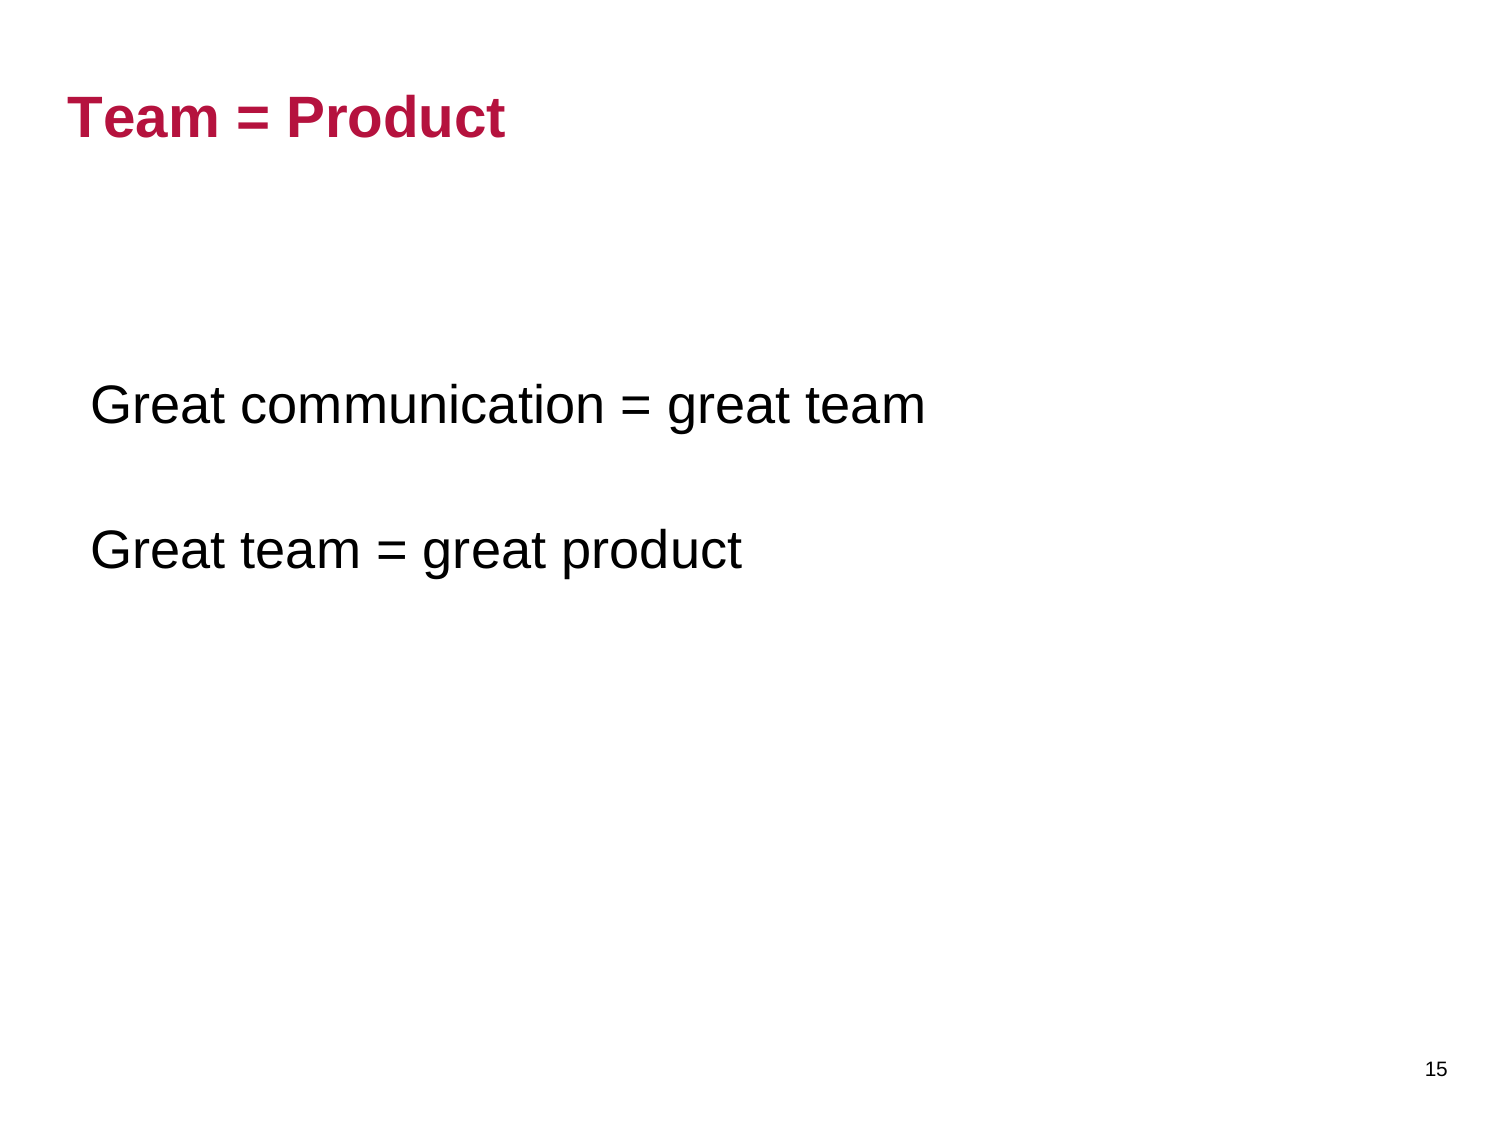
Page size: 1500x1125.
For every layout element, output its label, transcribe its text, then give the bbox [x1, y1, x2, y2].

title Team = Product [53, 51, 1447, 193]
list Great communication = great team Great team = great product [75, 375, 1463, 676]
